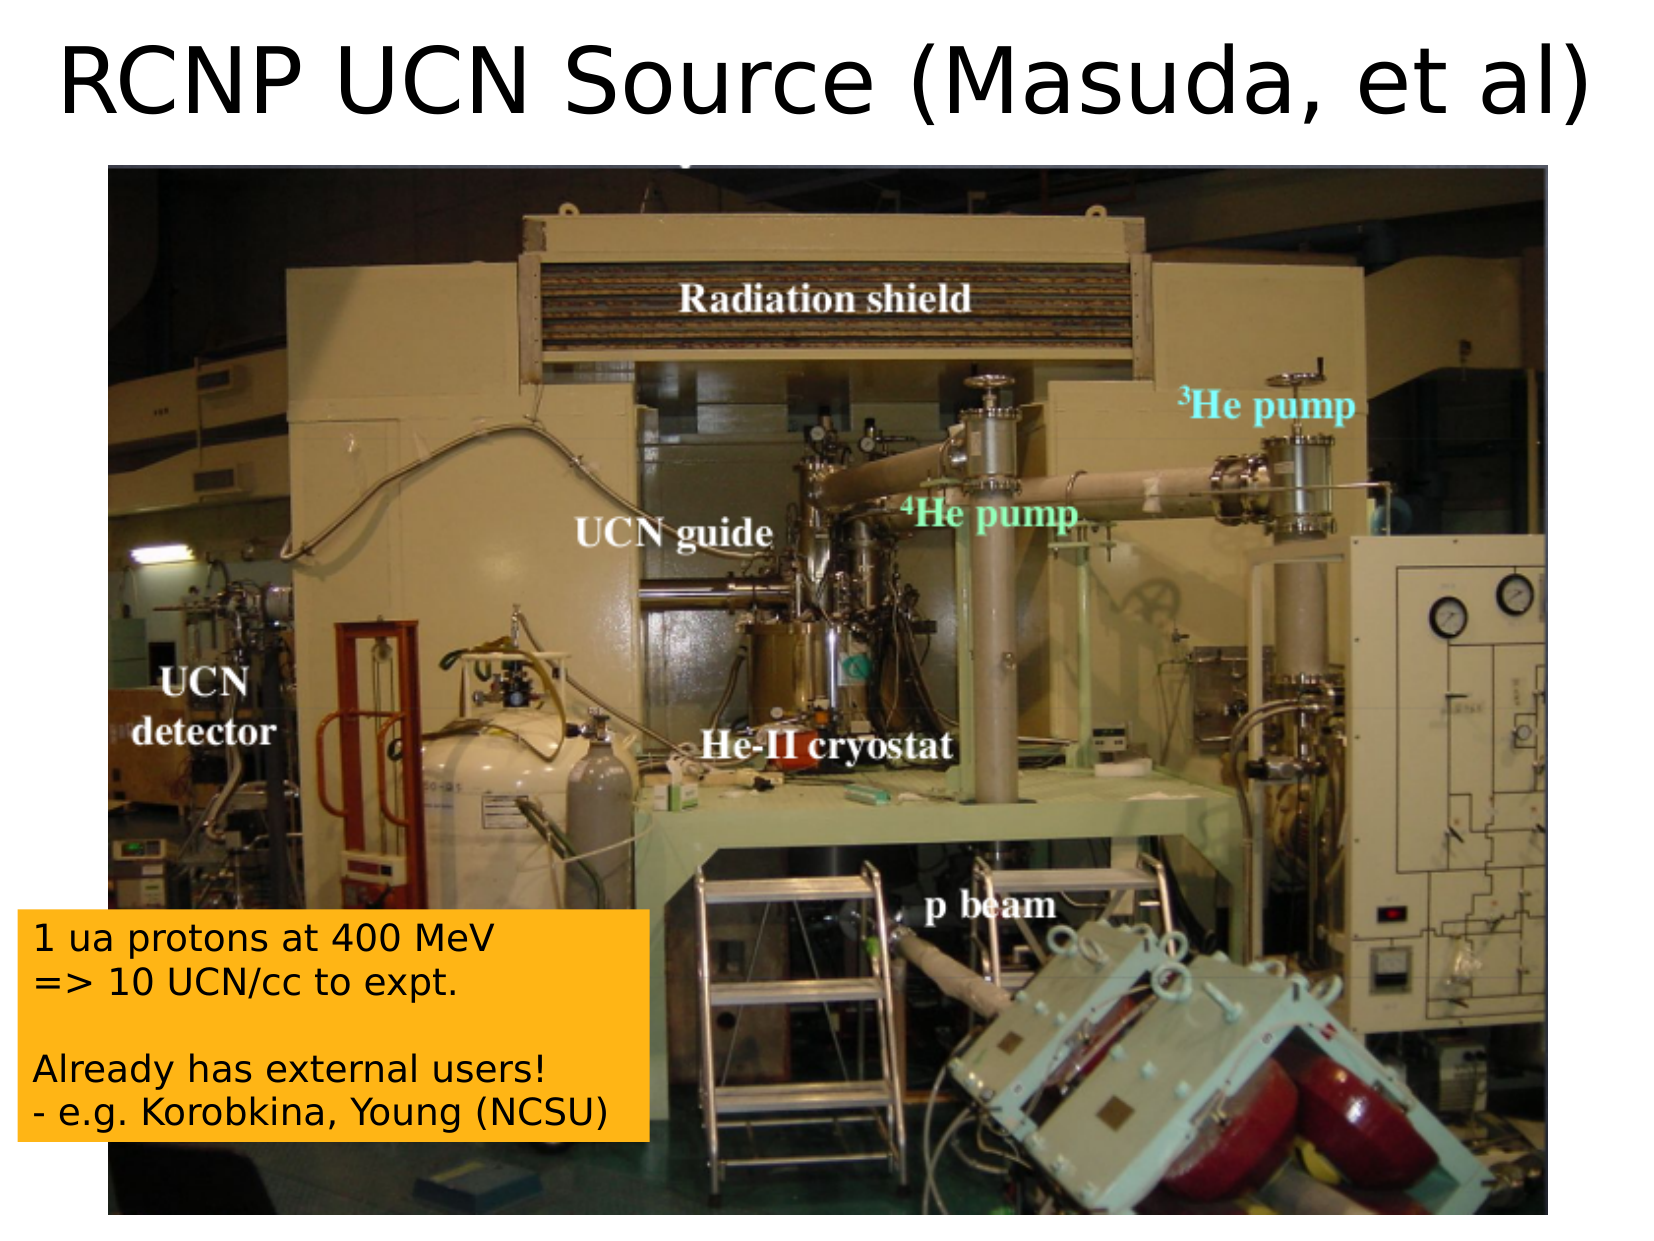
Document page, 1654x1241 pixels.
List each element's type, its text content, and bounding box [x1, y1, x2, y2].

picture [108, 165, 1548, 1215]
title RCNP UCN Source (Masuda, et al) [0, 0, 1654, 179]
text_box 1 ua protons at 400 MeV => 10 UCN/cc to expt. Already has external users! - e.g. Korobkina, Young (NCSU) [17, 909, 650, 1142]
